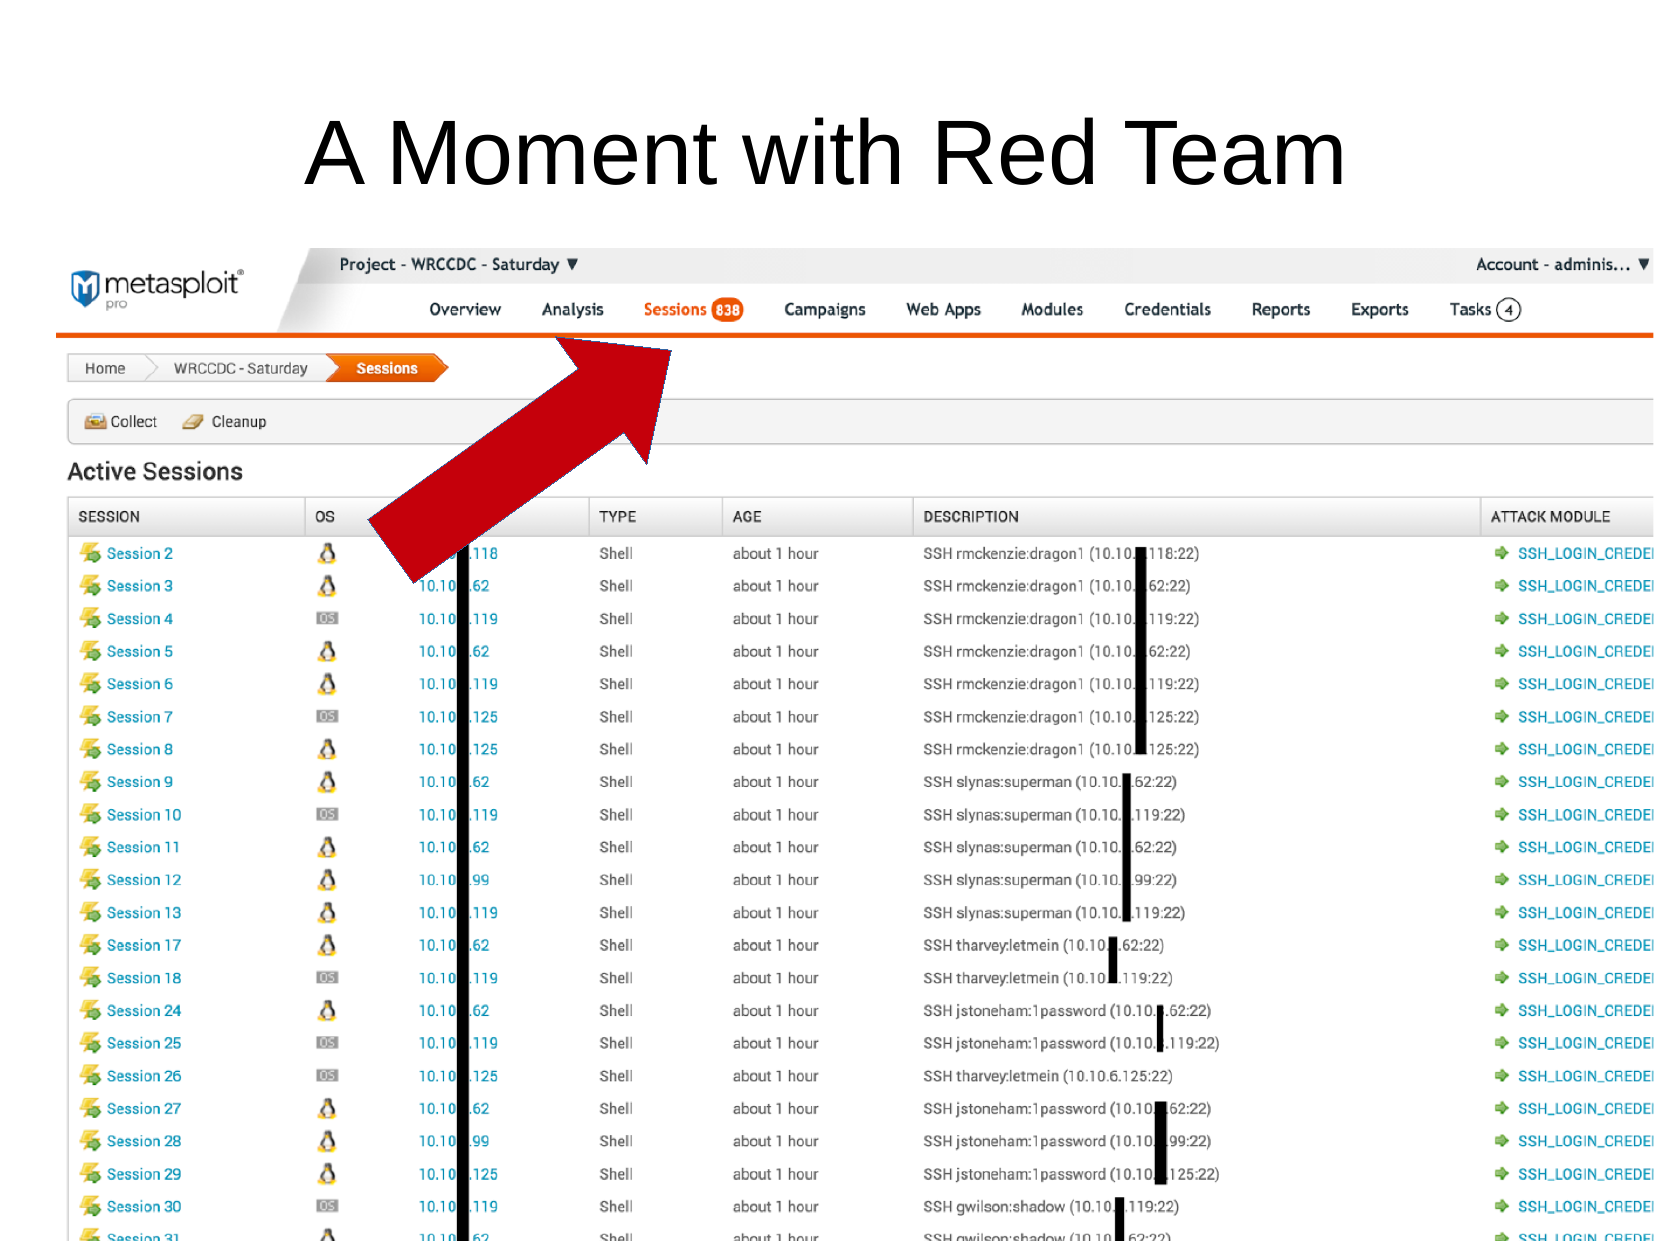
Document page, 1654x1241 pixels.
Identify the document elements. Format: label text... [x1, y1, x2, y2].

picture [56, 248, 1654, 1241]
text_box [367, 336, 672, 584]
title A Moment with Red Team [82, 49, 1571, 248]
